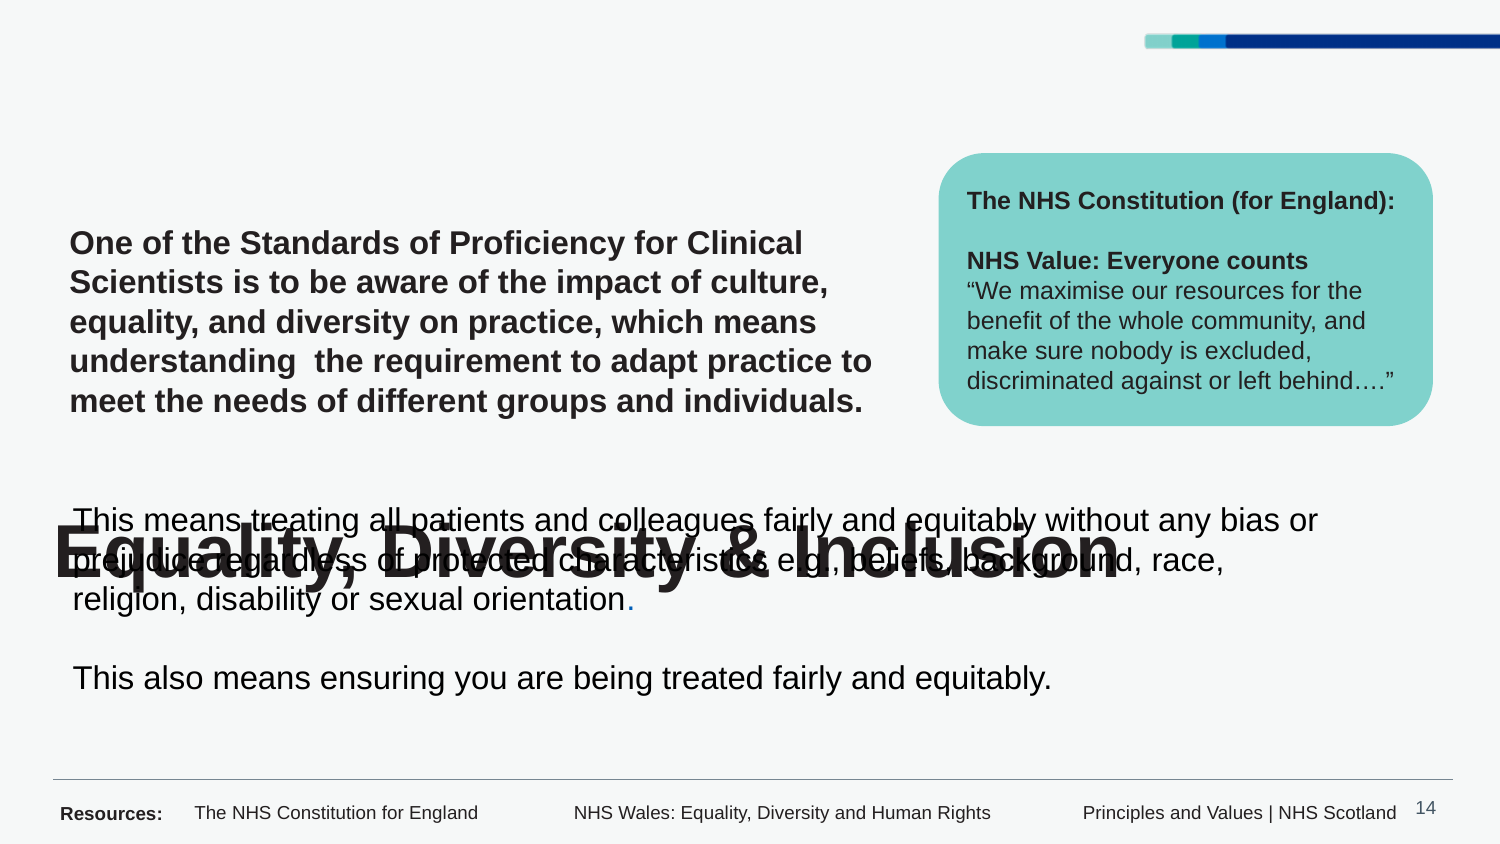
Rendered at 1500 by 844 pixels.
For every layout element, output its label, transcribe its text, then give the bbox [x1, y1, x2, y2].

text_box The NHS Constitution for England [179, 793, 532, 832]
text_box One of the Standards of Proficiency for Clinical Scientists is to be aware of the impact of culture, equality, and diversity on practice, which means understanding the requirement to adapt practice to meet the needs of different groups and individuals.​ [58, 216, 939, 427]
text_box Resources: [45, 794, 191, 833]
title Equality, Diversity & Inclusion [55, 34, 1459, 142]
text_box NHS Wales: Equality, Diversity and Human Rights [558, 793, 1043, 832]
text_box This means treating all patients and colleagues fairly and equitably without any bias or prejudice regardless of protected characteristics e.g., beliefs, background, race, religion, disability or sexual orientation​. This also means ensuring you are being treated fairly and equitably.​ [61, 493, 1458, 704]
text_box The NHS Constitution (for England): NHS Value: Everyone counts “We maximise our resources for the benefit of the whole community, and make sure nobody is excluded, discriminated against or left behind….” [938, 153, 1433, 427]
text_box Principles and Values | NHS Scotland [1067, 793, 1418, 832]
